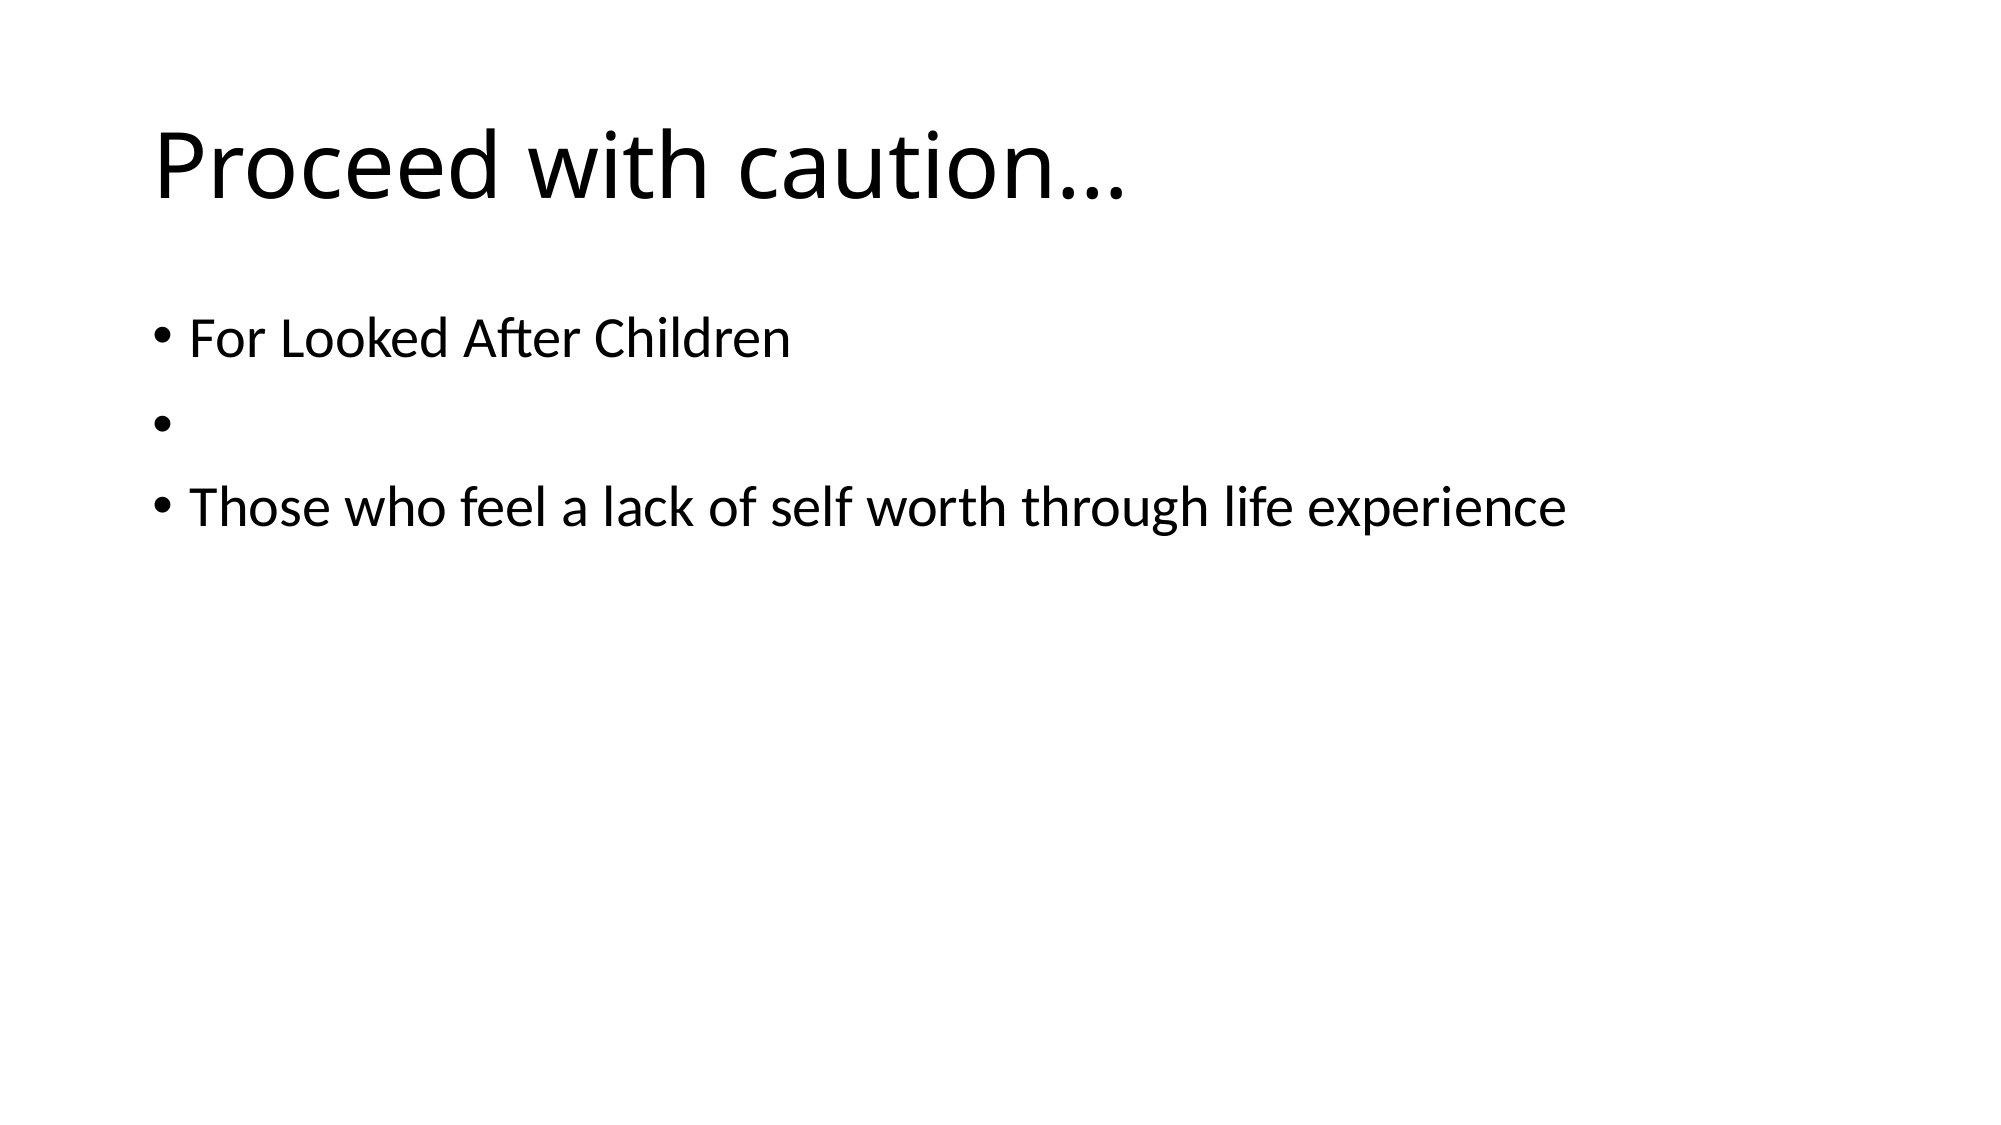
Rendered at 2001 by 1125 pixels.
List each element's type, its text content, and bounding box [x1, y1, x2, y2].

title Proceed with caution… [137, 59, 1863, 278]
list For Looked After Children Those who feel a lack of self worth through life experience [137, 299, 1863, 1014]
